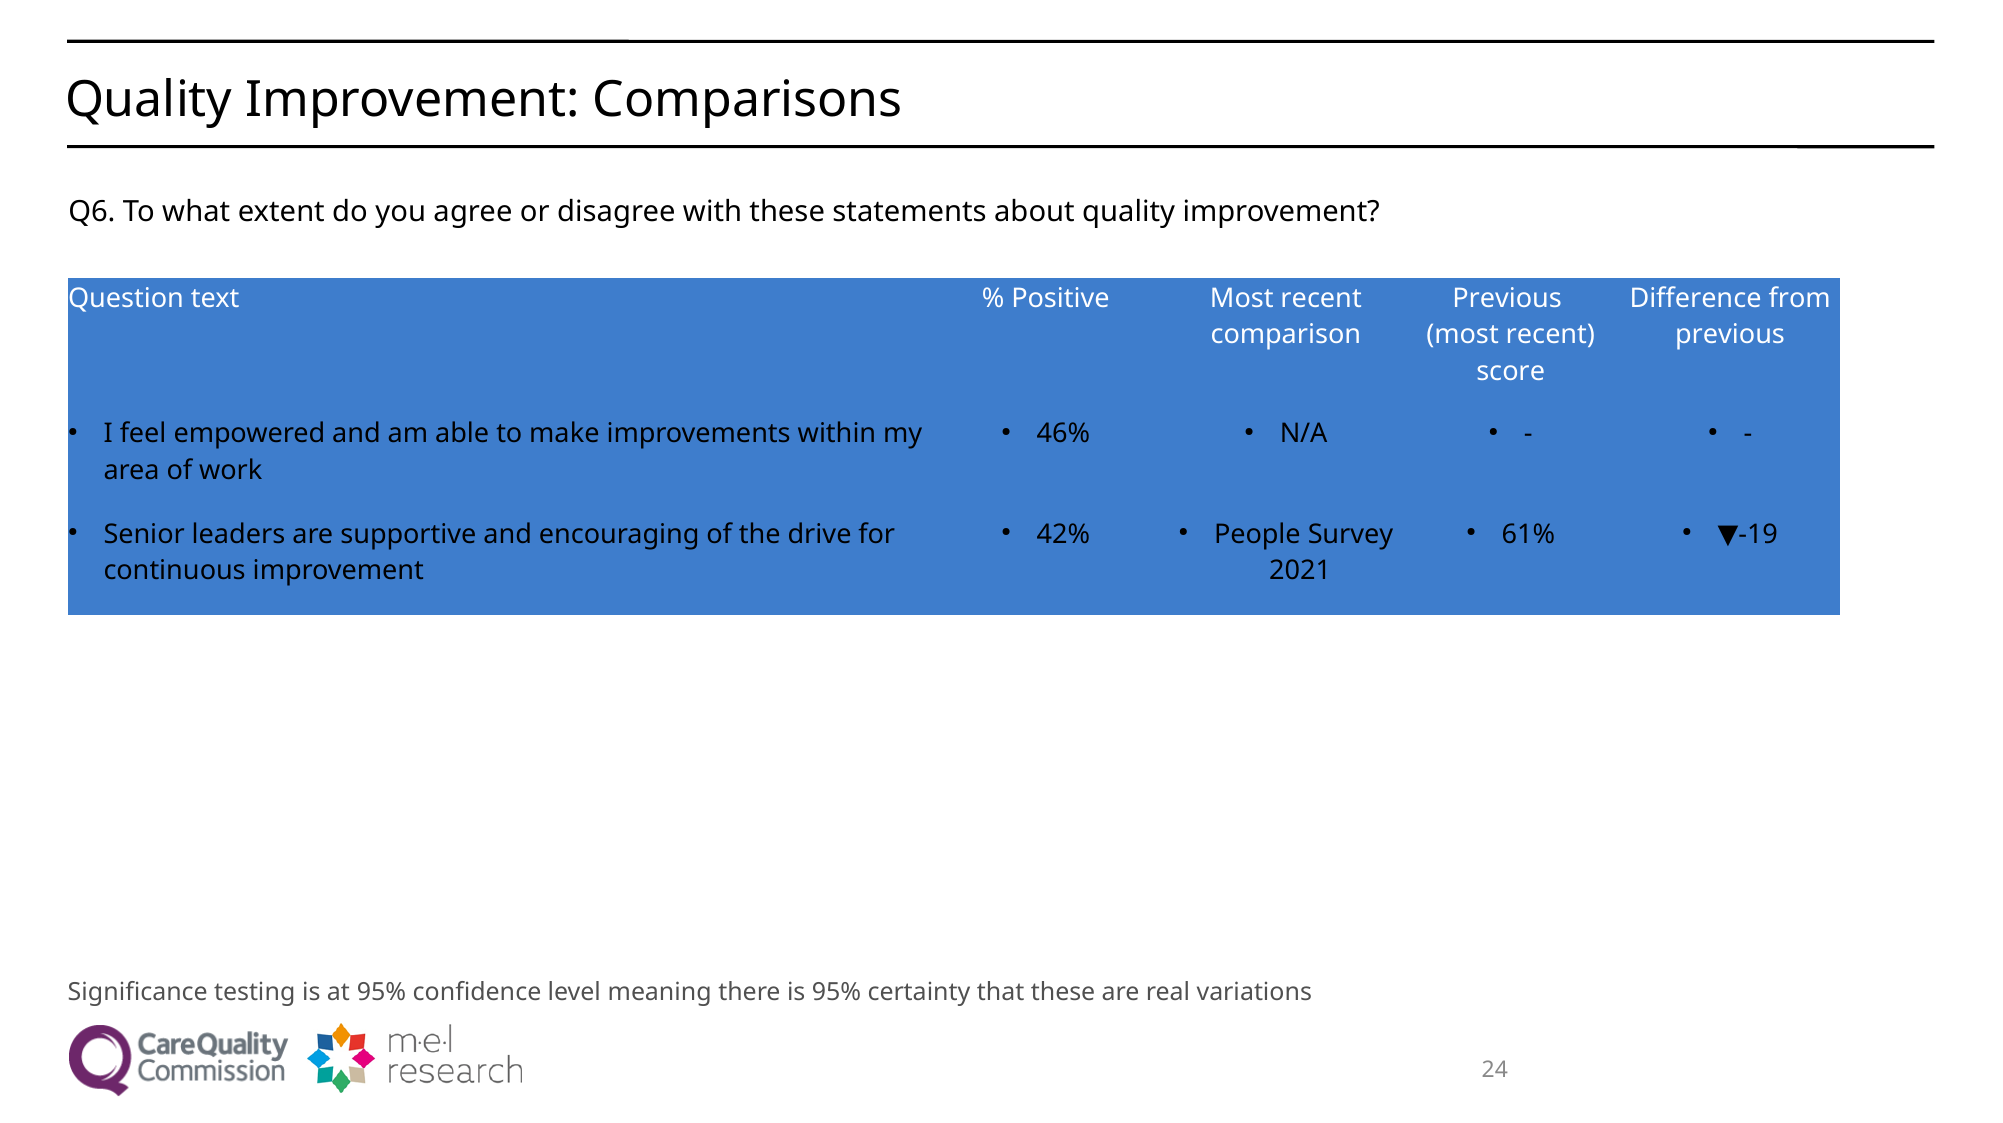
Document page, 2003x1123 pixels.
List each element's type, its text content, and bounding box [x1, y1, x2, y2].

table_cell - [1620, 414, 1840, 514]
table_header [1141, 278, 1171, 414]
table_header Question text [68, 278, 950, 414]
table_cell ▼-19 [1620, 514, 1840, 615]
table_cell N/A [1171, 414, 1401, 514]
table_header Difference from previous [1620, 278, 1840, 414]
table_cell - [1401, 414, 1620, 514]
title Quality Improvement: Comparisons [50, 45, 1852, 148]
table_cell 42% [950, 514, 1141, 615]
table_header % Positive [950, 278, 1141, 414]
table_cell People Survey 2021 [1171, 514, 1401, 615]
text_box Significance testing is at 95% confidence level meaning there is 95% certainty that these are real variations [53, 964, 1411, 1006]
table_cell [1141, 514, 1171, 615]
table_header Previous (most recent) score [1401, 278, 1620, 414]
table_cell [1141, 414, 1171, 514]
table_cell 46% [950, 414, 1141, 514]
slide_number 24 [1466, 1039, 1934, 1100]
picture [67, 1023, 291, 1099]
table_cell 61% [1401, 514, 1620, 615]
picture [307, 1023, 522, 1093]
table_cell I feel empowered and am able to make improvements within my area of work [68, 414, 950, 514]
text_box Q6. To what extent do you agree or disagree with these statements about quality improvement? [68, 184, 1586, 227]
table_cell Senior leaders are supportive and encouraging of the drive for continuous improvement [68, 514, 950, 615]
table_header Most recent comparison [1171, 278, 1401, 414]
